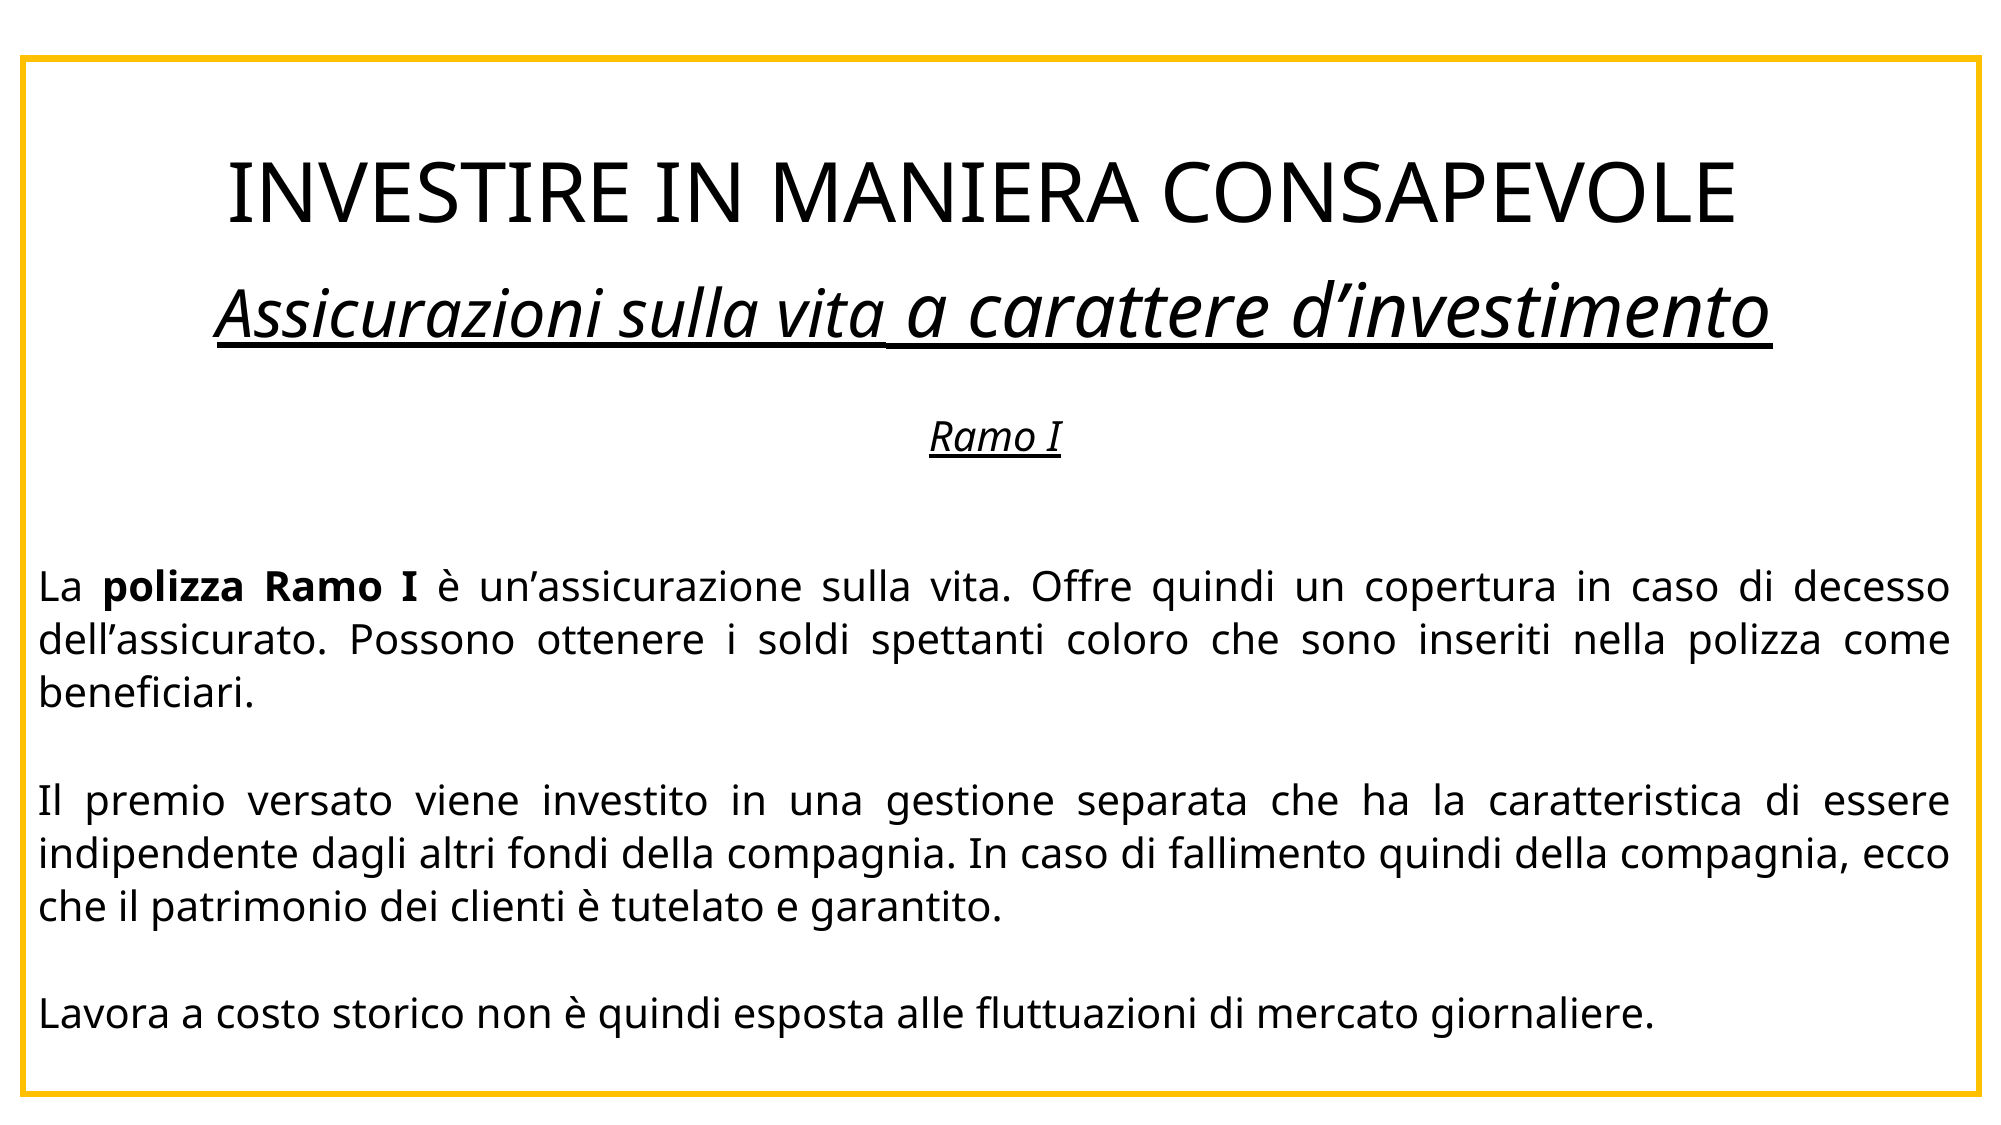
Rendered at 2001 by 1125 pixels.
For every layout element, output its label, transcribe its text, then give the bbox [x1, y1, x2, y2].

text_box INVESTIRE IN MANIERA CONSAPEVOLE Assicurazioni sulla vita a carattere d’investimento Ramo I La polizza Ramo I è un’assicurazione sulla vita. Offre quindi un copertura in caso di decesso dell’assicurato. Possono ottenere i soldi spettanti coloro che sono inseriti nella polizza come beneficiari. Il premio versato viene investito in una gestione separata che ha la caratteristica di essere indipendente dagli altri fondi della compagnia. In caso di fallimento quindi della compagnia, ecco che il patrimonio dei clienti è tutelato e garantito. Lavora a costo storico non è quindi esposta alle fluttuazioni di mercato giornaliere. [22, 58, 1979, 1094]
